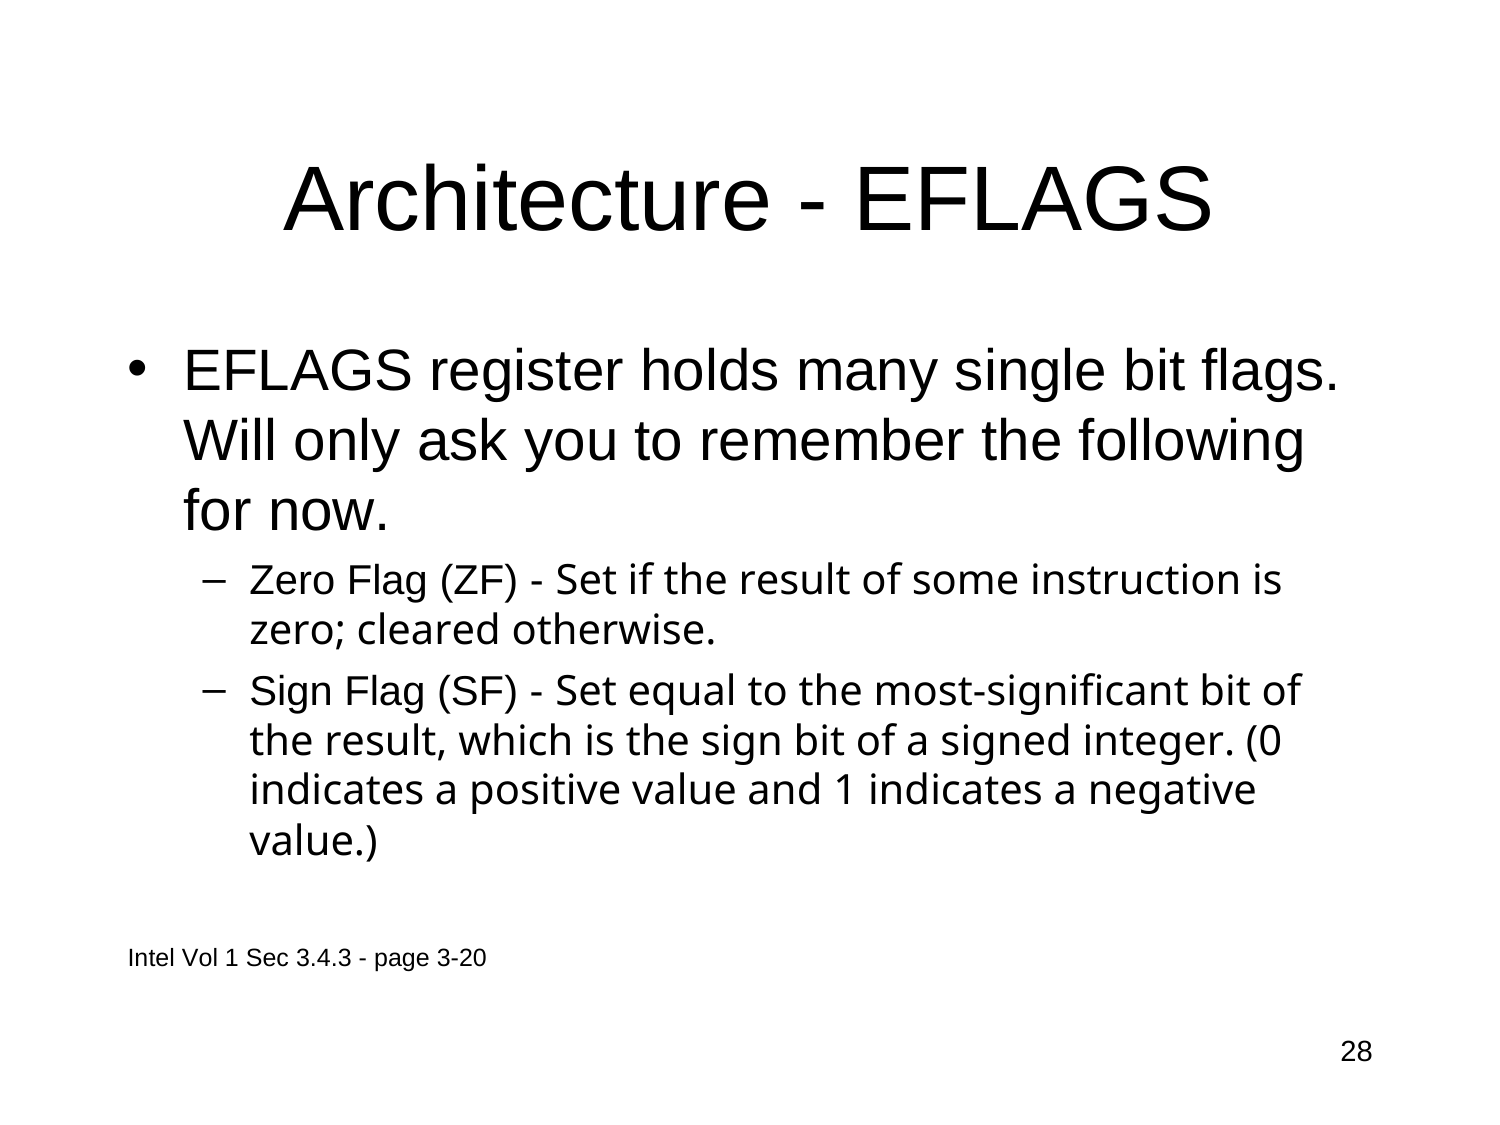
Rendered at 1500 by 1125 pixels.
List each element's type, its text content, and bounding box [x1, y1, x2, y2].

title Architecture - EFLAGS [112, 99, 1388, 288]
list EFLAGS register holds many single bit flags. Will only ask you to remember the following for now. Zero Flag (ZF) - Set if the result of some instruction is zero; cleared otherwise. Sign Flag (SF) - Set equal to the most-significant bit of the result, which is the sign bit of a signed integer. (0 indicates a positive value and 1 indicates a negative value.) Intel Vol 1 Sec 3.4.3 - page 3-20 [112, 324, 1388, 1001]
text_box <number> [1074, 1025, 1388, 1101]
